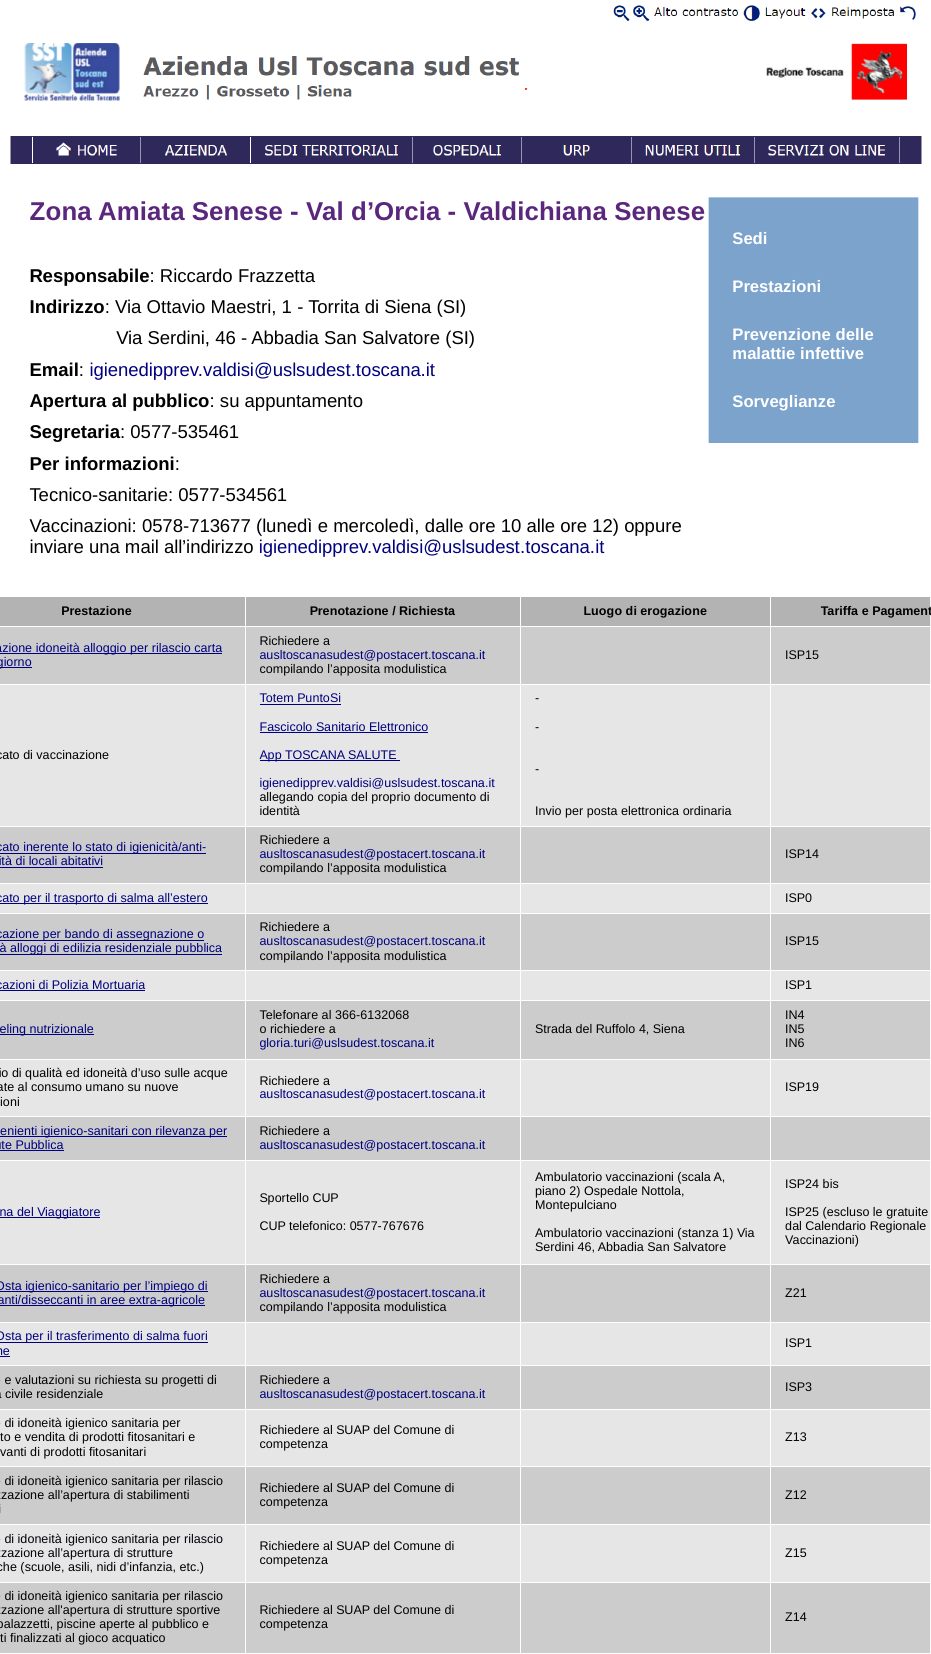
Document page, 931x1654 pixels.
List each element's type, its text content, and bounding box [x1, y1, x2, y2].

table_cell Richiedere a ausltoscanasudest@postacert.toscana.it [246, 1117, 520, 1160]
list Zona Amiata Senese - Val d’Orcia - Valdichiana Senese Responsabile: Riccardo Frazzetta Indirizzo: Via Ottavio Maestri, 1 - Torrita di Siena (SI) Via Serdini, 46 - Abbadia San Salvatore (SI) Email: igienedipprev.valdisi@uslsudest.toscana.it Apertura al pubblico: su appuntamento Segretaria: 0577-535461 Per informazioni: Tecnico-sanitarie: 0577-534561 Vaccinazioni: 0578-713677 (lunedì e mercoledì, dalle ore 10 alle ore 12) oppure inviare una mail all’indirizzo igienedipprev.valdisi@uslsudest.toscana.it [29, 196, 709, 562]
table_cell Giudizio di qualità ed idoneità d’uso sulle acque destinate al consumo umano su nuove captazioni [0, 1060, 245, 1116]
table_cell Richiedere a ausltoscanasudest@postacert.toscana.it compilando l’apposita modulistica [246, 1265, 520, 1322]
table_header Tariffa e Pagamento [771, 597, 931, 626]
table_cell Richiedere a ausltoscanasudest@postacert.toscana.it [246, 1060, 520, 1116]
table_cell Counseling nutrizionale [0, 1001, 245, 1059]
table_cell Totem PuntoSi Fascicolo Sanitario Elettronico App TOSCANA SALUTE igienedipprev.valdisi@uslsudest.toscana.it allegando copia del proprio documento di identità [246, 685, 520, 826]
table_cell ISP1 [771, 971, 931, 1000]
table_cell [521, 1060, 770, 1116]
table_cell Strada del Ruffolo 4, Siena [521, 1001, 770, 1059]
table_cell [521, 627, 770, 684]
table_cell Certificato inerente lo stato di igienicità/anti-igienicità di locali abitativi [0, 827, 245, 883]
list Sedi Prestazioni Prevenzione delle malattie infettive Sorveglianze [708, 197, 919, 443]
table_cell Richiedere al SUAP del Comune di competenza [246, 1467, 520, 1524]
table_cell ISP15 [771, 627, 931, 684]
table_cell Sportello CUP CUP telefonico: 0577-767676 [246, 1161, 520, 1264]
table_cell [521, 1265, 770, 1322]
table_cell Richiedere al SUAP del Comune di competenza [246, 1583, 520, 1653]
table_cell Parere di idoneità igienico sanitaria per rilascio autorizzazione all'apertura di strutture sportive stadi, palazzetti, piscine aperte al pubblico e impianti finalizzati al gioco acquatico [0, 1583, 245, 1653]
table_header Prenotazione / Richiesta [246, 597, 520, 626]
table_cell [521, 1583, 770, 1653]
table_cell ISP14 [771, 827, 931, 883]
table_cell Richiedere al SUAP del Comune di competenza [246, 1525, 520, 1582]
table_cell [521, 1117, 770, 1160]
table_cell ISP3 [771, 1366, 931, 1409]
table_cell [246, 1323, 520, 1365]
table_header Luogo di erogazione [521, 597, 770, 626]
table_cell ISP1 [771, 1323, 931, 1365]
table_cell Richiedere a ausltoscanasudest@postacert.toscana.it compilando l’apposita modulistica [246, 627, 520, 684]
table_cell Z12 [771, 1467, 931, 1524]
table_cell [521, 1410, 770, 1466]
table_cell Richiedere a ausltoscanasudest@postacert.toscana.it compilando l’apposita modulistica [246, 827, 520, 883]
table_cell Z15 [771, 1525, 931, 1582]
table_cell Certificazione per bando di assegnazione o mobilità alloggi di edilizia residenziale pubblica [0, 914, 245, 970]
table_cell [246, 884, 520, 913]
table_cell [521, 914, 770, 970]
table_cell ISP24 bis ISP25 (escluso le gratuite stabilite dal Calendario Regionale Vaccinazioni) [771, 1161, 931, 1264]
table_cell Parere di idoneità igienico sanitaria per rilascio autorizzazione all’apertura di stabilimenti termali [0, 1467, 245, 1524]
table_cell Telefonare al 366-6132068 o richiedere a gloria.turi@uslsudest.toscana.it [246, 1001, 520, 1059]
table_cell [521, 827, 770, 883]
table_cell [771, 685, 931, 826]
table_cell Richiedere a ausltoscanasudest@postacert.toscana.it [246, 1366, 520, 1409]
table_cell Certificazioni di Polizia Mortuaria [0, 971, 245, 1000]
table_cell Nulla Osta per il trasferimento di salma fuori Regione [0, 1323, 245, 1365]
table_cell Parere di idoneità igienico sanitaria per deposito e vendita di prodotti fitosanitari e coadiuvanti di prodotti fitosanitari [0, 1410, 245, 1466]
table_cell ISP15 [771, 914, 931, 970]
table_cell Z13 [771, 1410, 931, 1466]
table_header Prestazione [0, 597, 245, 626]
table_cell Z14 [771, 1583, 931, 1653]
table_cell Parere e valutazioni su richiesta su progetti di edilizia civile residenziale [0, 1366, 245, 1409]
table_cell Medicina del Viaggiatore [0, 1161, 245, 1264]
table_cell Attestazione idoneità alloggio per rilascio carta di soggiorno [0, 627, 245, 684]
table_cell ISP19 [771, 1060, 931, 1116]
table_cell [521, 1467, 770, 1524]
table_cell IN4 IN5 IN6 [771, 1001, 931, 1059]
table_cell Ambulatorio vaccinazioni (scala A, piano 2) Ospedale Nottola, Montepulciano Ambulatorio vaccinazioni (stanza 1) Via Serdini 46, Abbadia San Salvatore [521, 1161, 770, 1264]
table_cell Richiedere al SUAP del Comune di competenza [246, 1410, 520, 1466]
table_cell Parere di idoneità igienico sanitaria per rilascio autorizzazione all’apertura di strutture didattiche (scuole, asili, nidi d’infanzia, etc.) [0, 1525, 245, 1582]
table_cell [771, 1117, 931, 1160]
table_cell Certificato per il trasporto di salma all’estero [0, 884, 245, 913]
table_cell [521, 971, 770, 1000]
table_cell ISP0 [771, 884, 931, 913]
picture [0, 0, 931, 172]
table_cell [521, 1323, 770, 1365]
table_cell [521, 884, 770, 913]
table_cell [521, 1525, 770, 1582]
table_cell Nulla Osta igienico-sanitario per l’impiego di diserbanti/disseccanti in aree extra-agricole [0, 1265, 245, 1322]
table_cell [246, 971, 520, 1000]
table_cell Richiedere a ausltoscanasudest@postacert.toscana.it compilando l’apposita modulistica [246, 914, 520, 970]
table_cell Z21 [771, 1265, 931, 1322]
table_cell Inconvenienti igienico-sanitari con rilevanza per la Salute Pubblica [0, 1117, 245, 1160]
table_cell [521, 1366, 770, 1409]
table_cell Certificato di vaccinazione [0, 685, 245, 826]
table_cell - - - Invio per posta elettronica ordinaria [521, 685, 770, 826]
